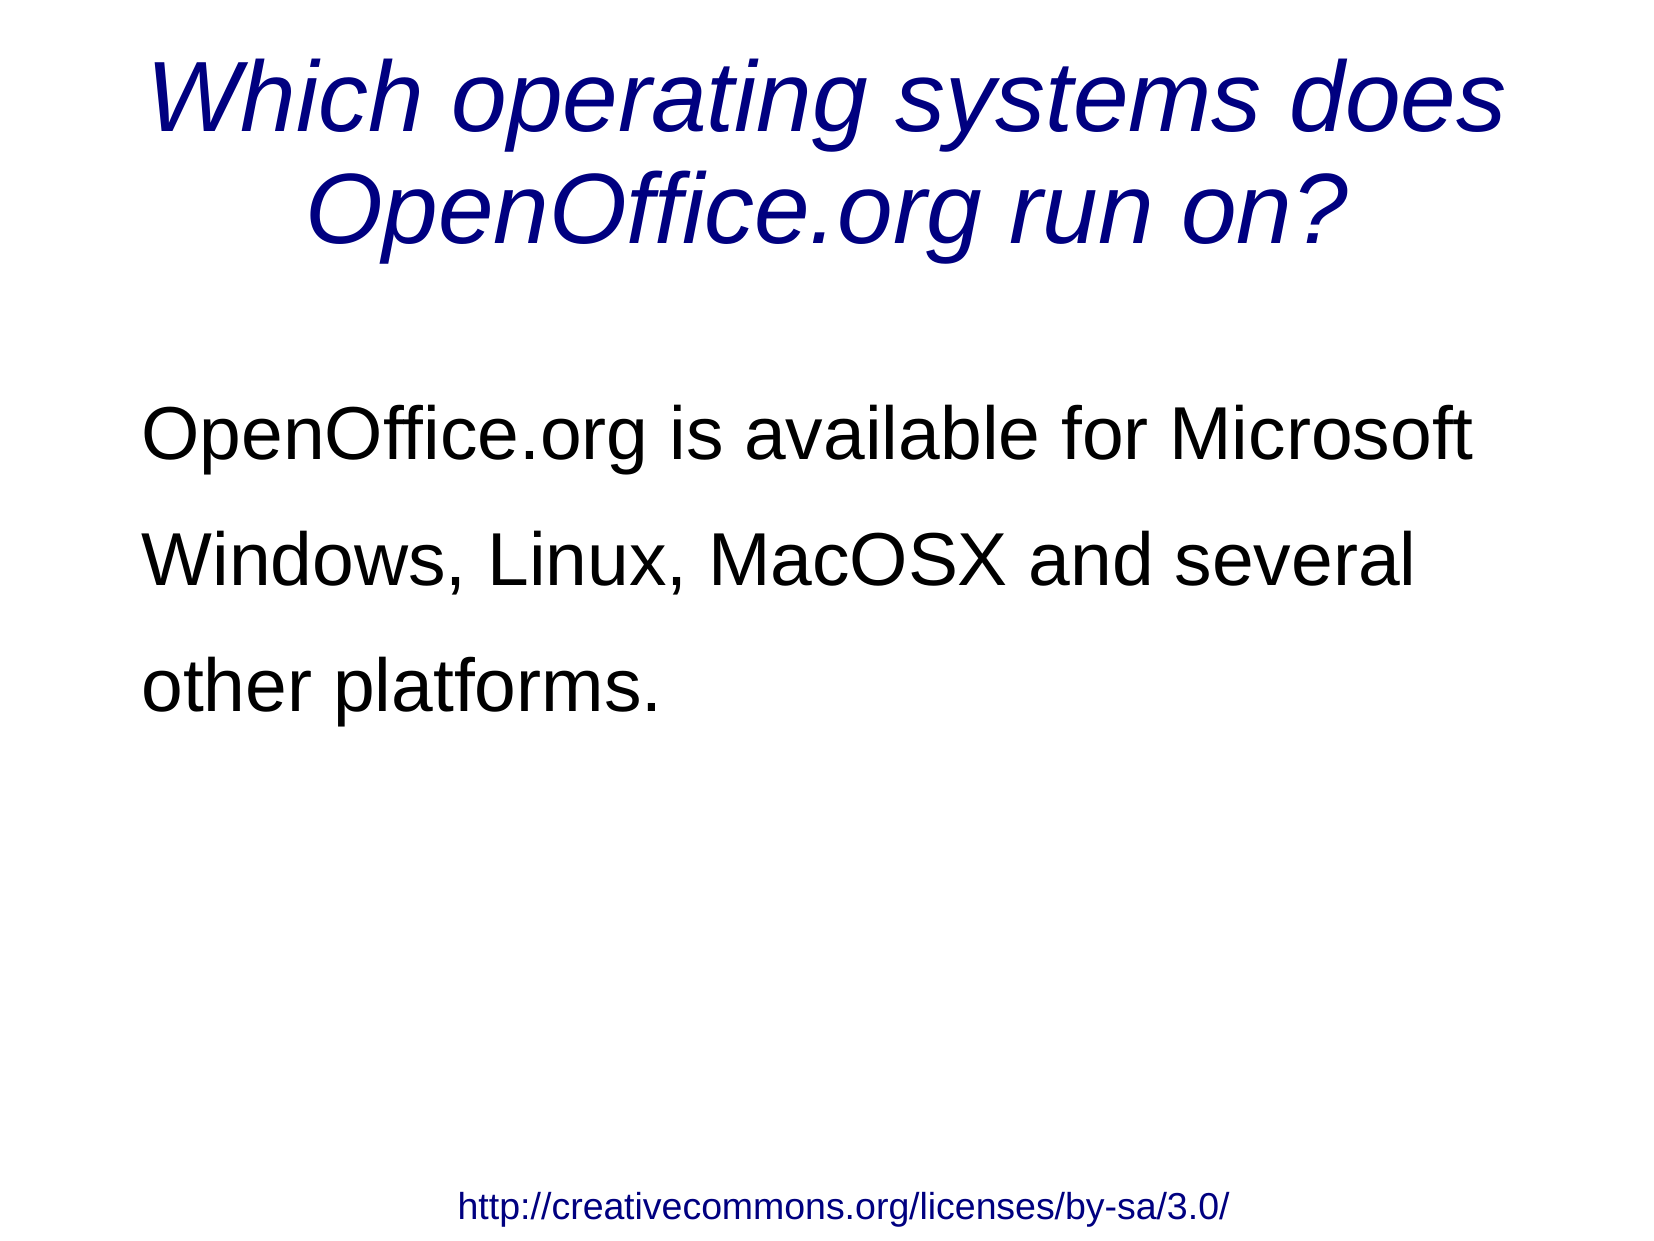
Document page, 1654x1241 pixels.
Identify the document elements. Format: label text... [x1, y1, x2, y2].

list OpenOffice.org is available for Microsoft Windows, Linux, MacOSX and several other platforms. [141, 349, 1571, 1109]
title Which operating systems does OpenOffice.org run on? [82, 41, 1571, 265]
